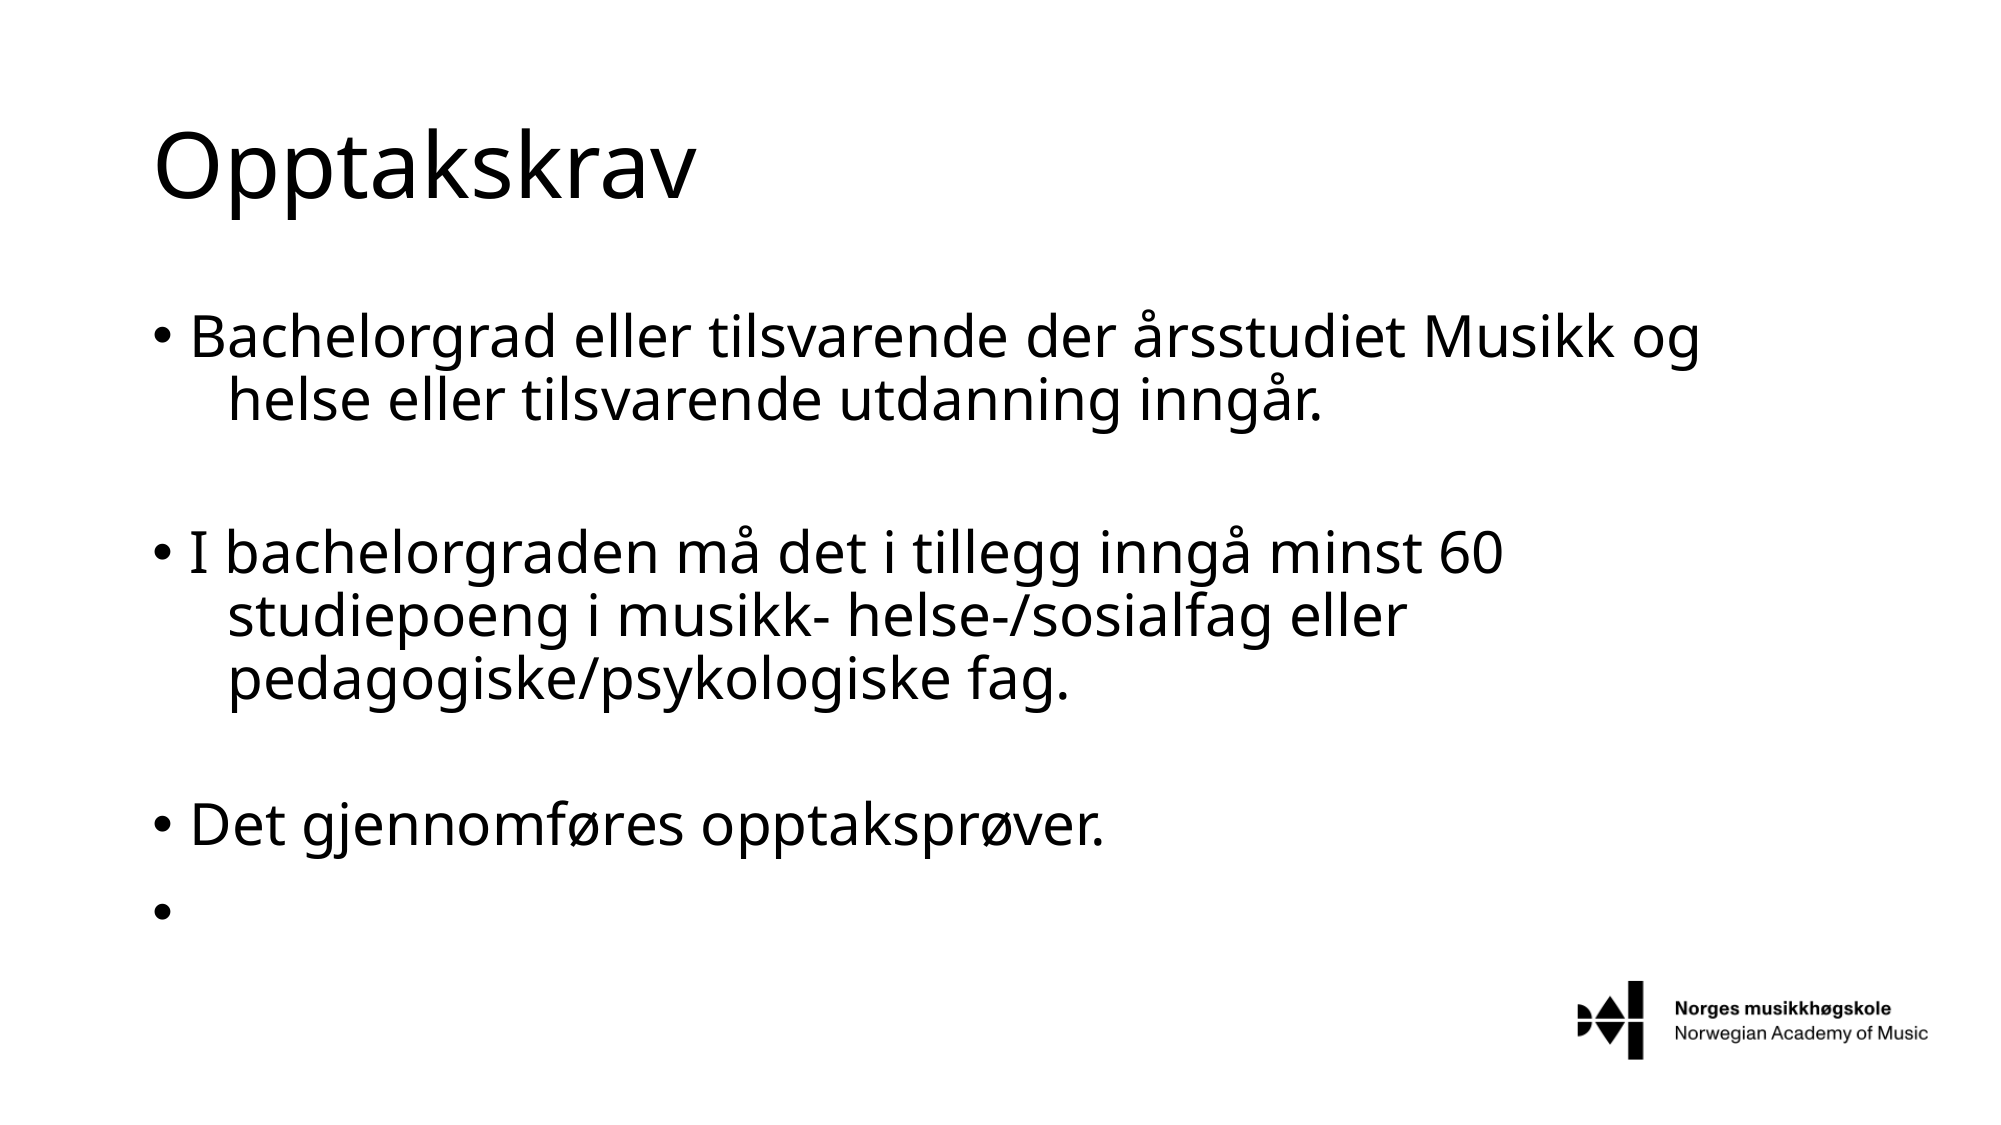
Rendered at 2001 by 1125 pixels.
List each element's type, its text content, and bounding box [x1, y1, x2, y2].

title Opptakskrav [137, 59, 1863, 278]
picture [1514, 960, 2000, 1111]
list Bachelorgrad eller tilsvarende der årsstudiet Musikk og helse eller tilsvarende utdanning inngår. I bachelorgraden må det i tillegg inngå minst 60 studiepoeng i musikk- helse-/sosialfag eller pedagogiske/psykologiske fag. Det gjennomføres opptaksprøver. [137, 299, 1863, 1014]
